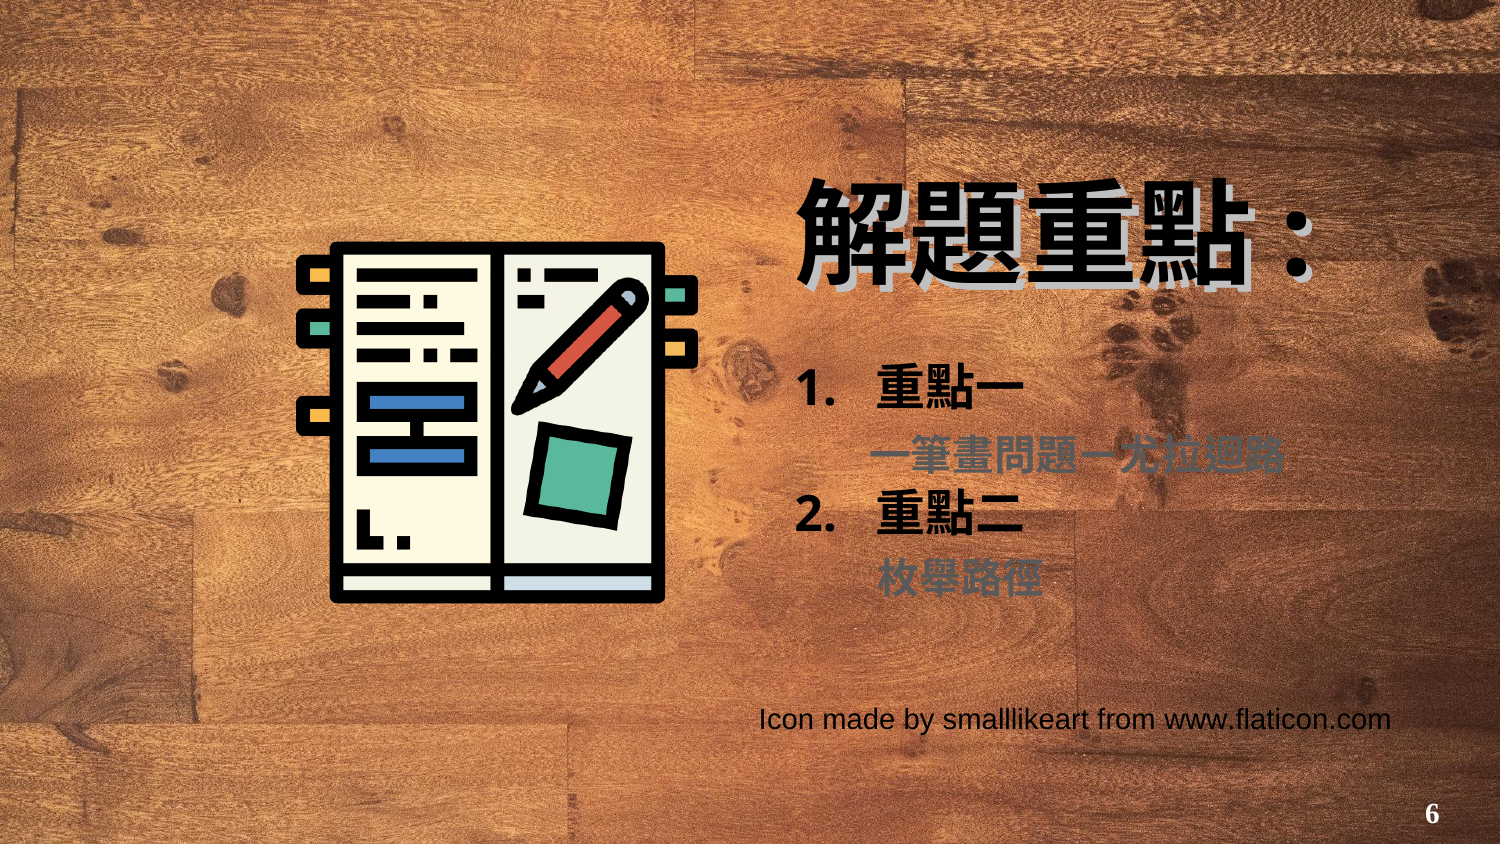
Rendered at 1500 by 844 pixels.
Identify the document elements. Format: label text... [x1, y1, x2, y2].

title 解題重點: [779, 122, 1311, 314]
subtitle 1. 重點一 一筆畫問題ㄧ尤拉迴路 2. 重點二 枚舉路徑 [779, 338, 1378, 642]
slide_number 6 [1410, 779, 1500, 844]
text_box Icon made by smalllikeart from www.flaticon.com [744, 693, 1407, 743]
picture [296, 221, 698, 623]
